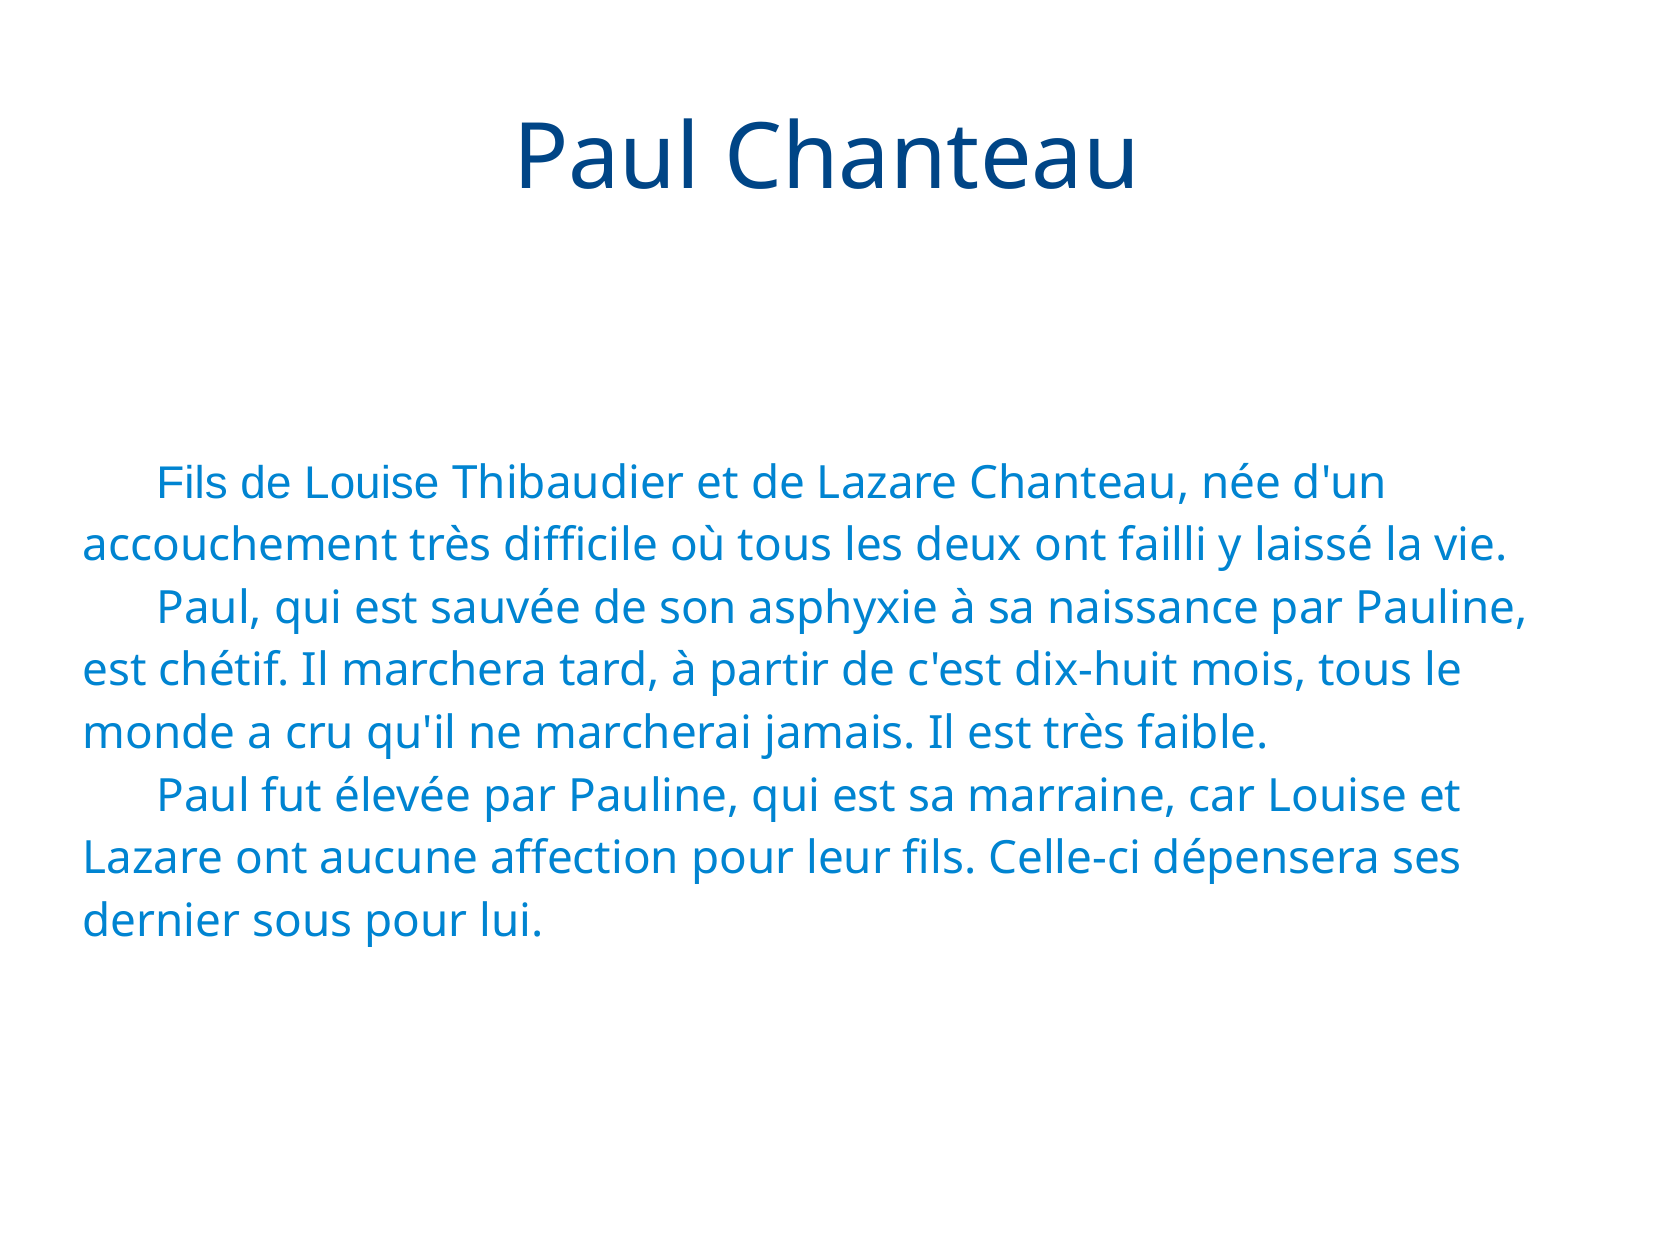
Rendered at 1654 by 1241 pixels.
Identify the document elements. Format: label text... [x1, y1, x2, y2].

title Paul Chanteau [82, 56, 1571, 250]
subtitle Fils de Louise Thibaudier et de Lazare Chanteau, née d'un accouchement très difficile où tous les deux ont failli y laissé la vie. Paul, qui est sauvée de son asphyxie à sa naissance par Pauline, est chétif. Il marchera tard, à partir de c'est dix-huit mois, tous le monde a cru qu'il ne marcherai jamais. Il est très faible. Paul fut élevée par Pauline, qui est sa marraine, car Louise et Lazare ont aucune affection pour leur fils. Celle-ci dépensera ses dernier sous pour lui. [82, 297, 1571, 1102]
